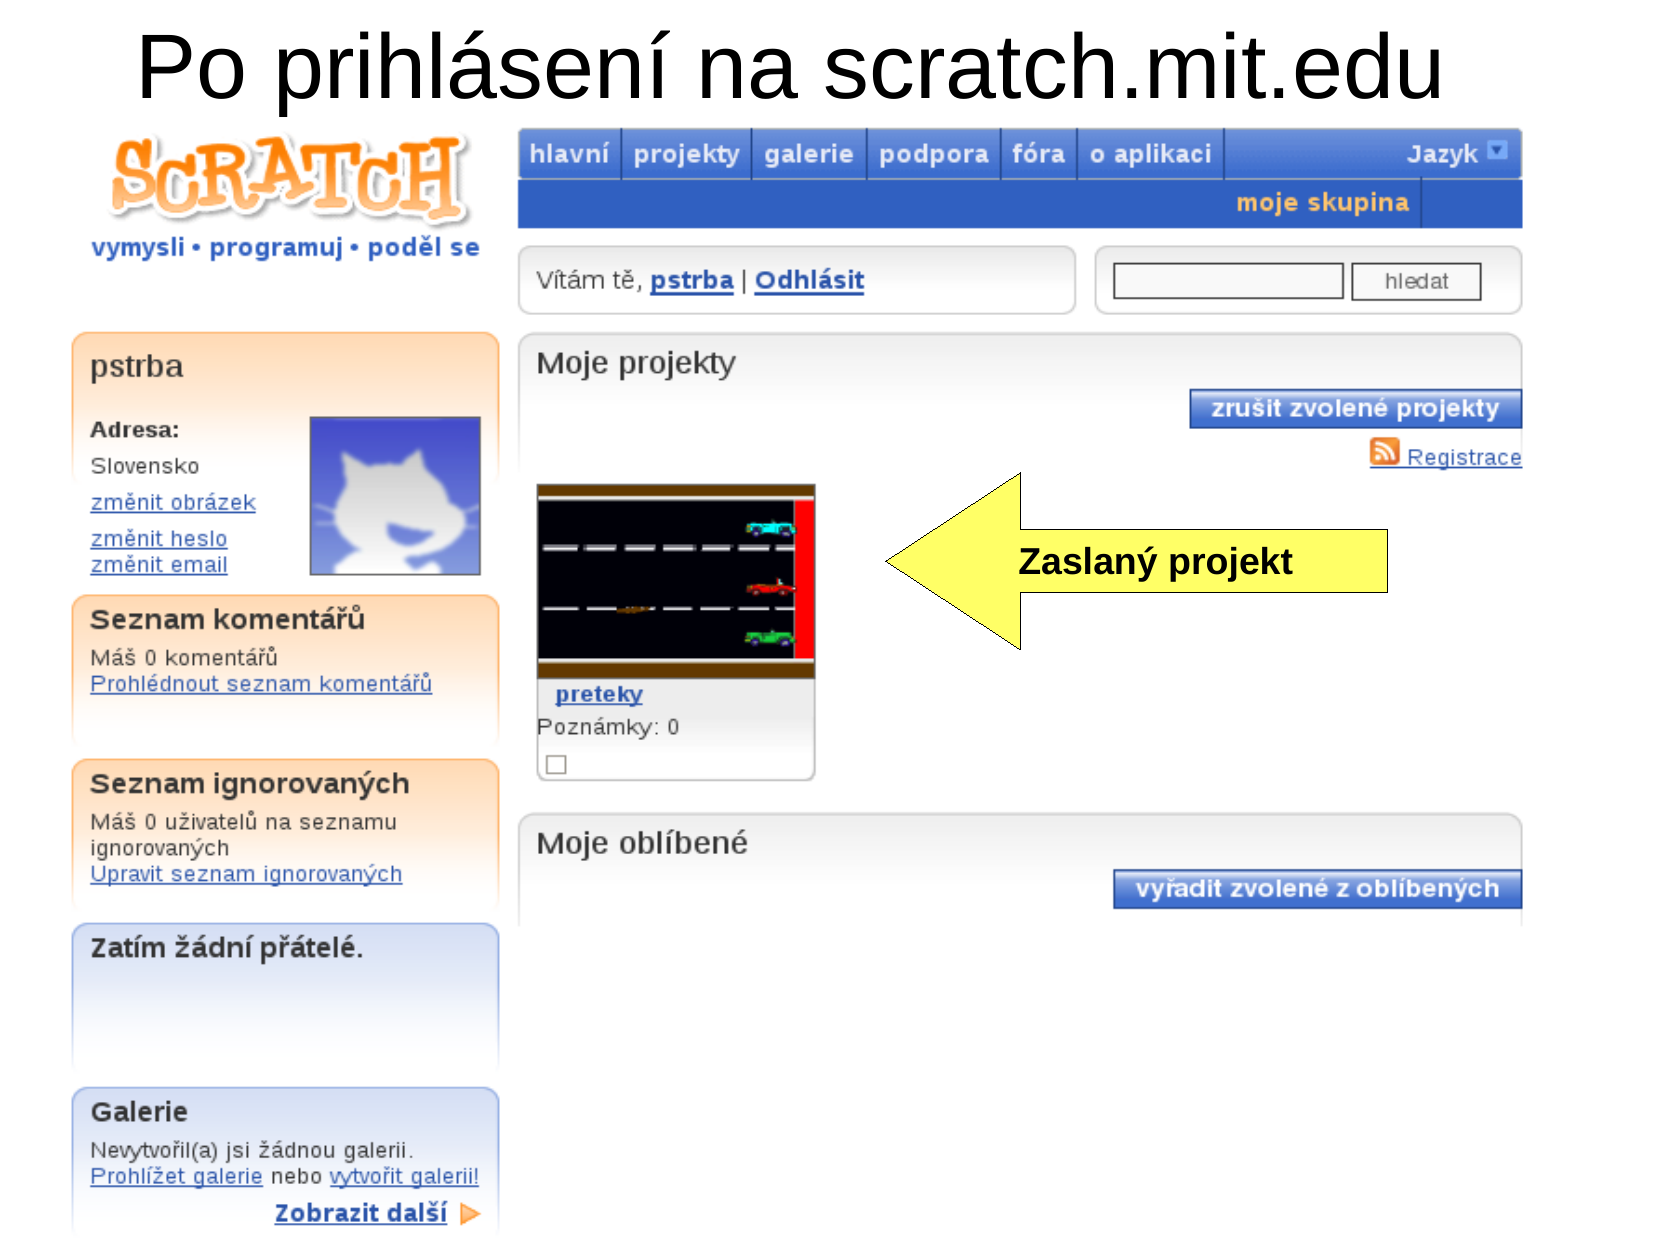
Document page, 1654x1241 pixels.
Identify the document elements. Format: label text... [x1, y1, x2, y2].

text_box Zaslaný projekt [885, 472, 1388, 650]
title Po prihlásení na scratch.mit.edu [47, 0, 1536, 134]
picture [59, 118, 1536, 1241]
